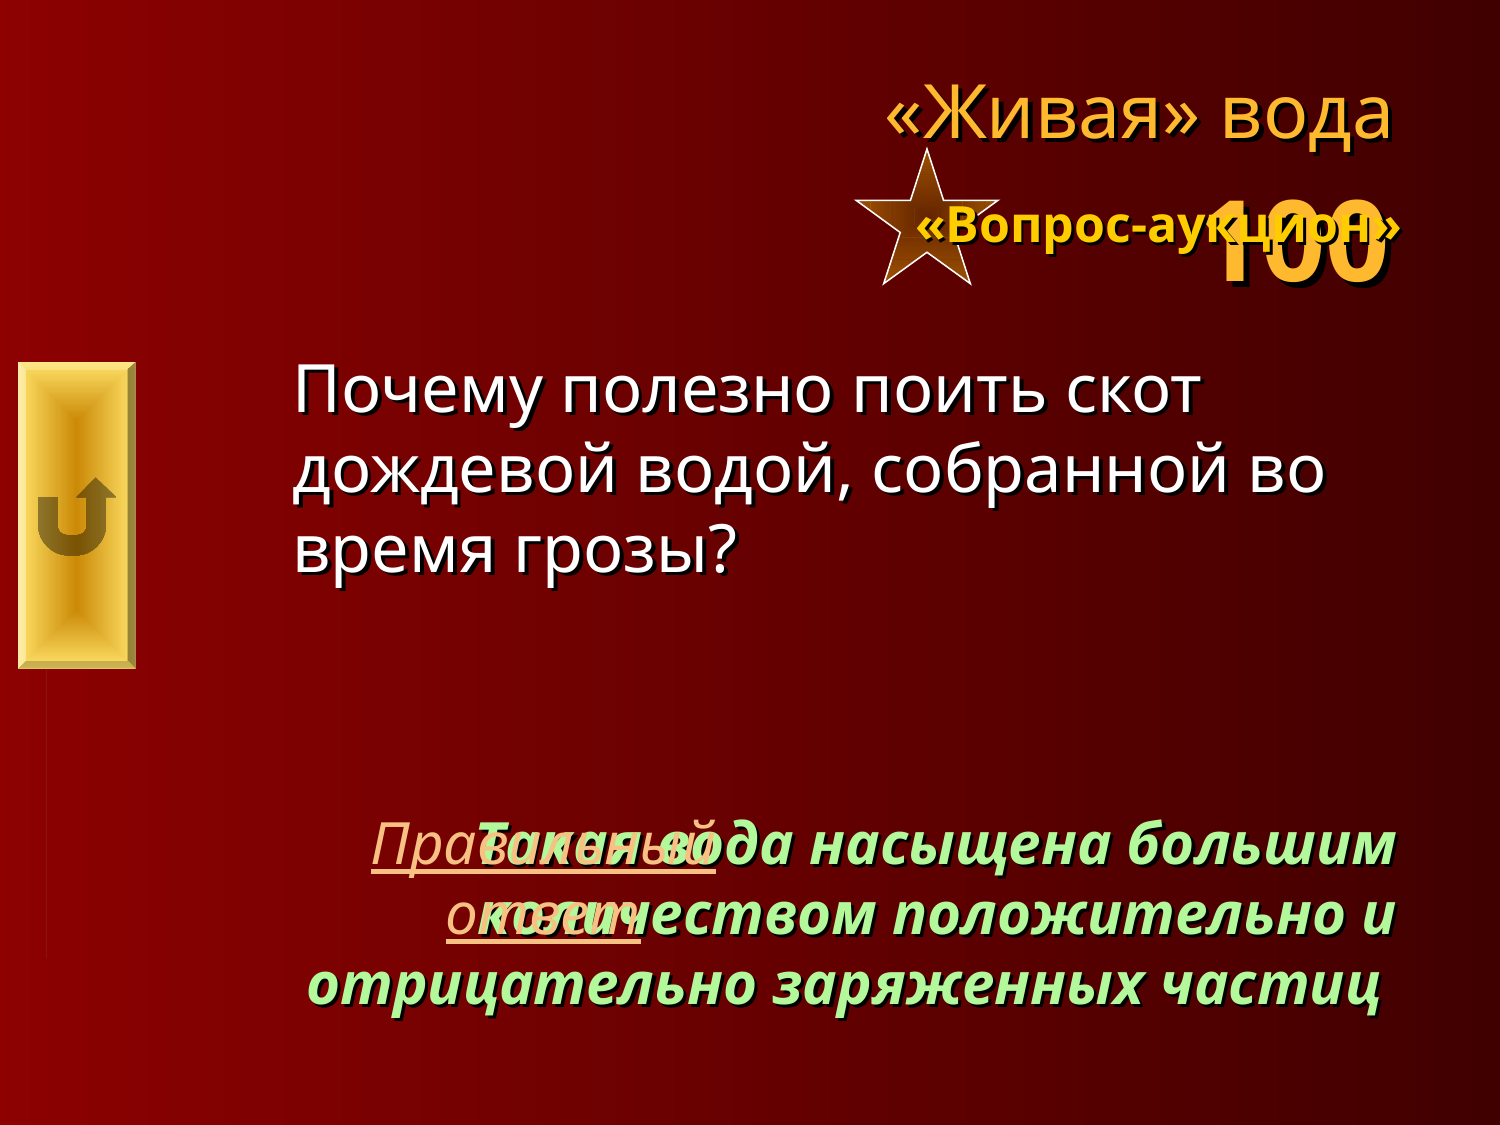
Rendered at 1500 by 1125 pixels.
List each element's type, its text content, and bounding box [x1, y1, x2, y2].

text_box 60 [17, 361, 26, 669]
text_box Такая вода насыщена большим количеством положительно и отрицательно заряженных частиц [253, 798, 1412, 1094]
text_box Правильный ответ [253, 798, 833, 882]
text_box «Вопрос-аукцион» [856, 148, 998, 284]
subtitle Почему полезно поить скот дождевой водой, собранной во время грозы? [277, 337, 1447, 764]
text_box 100 [1163, 160, 1424, 291]
text_box [19, 361, 136, 669]
title «Живая» вода [797, 54, 1483, 161]
